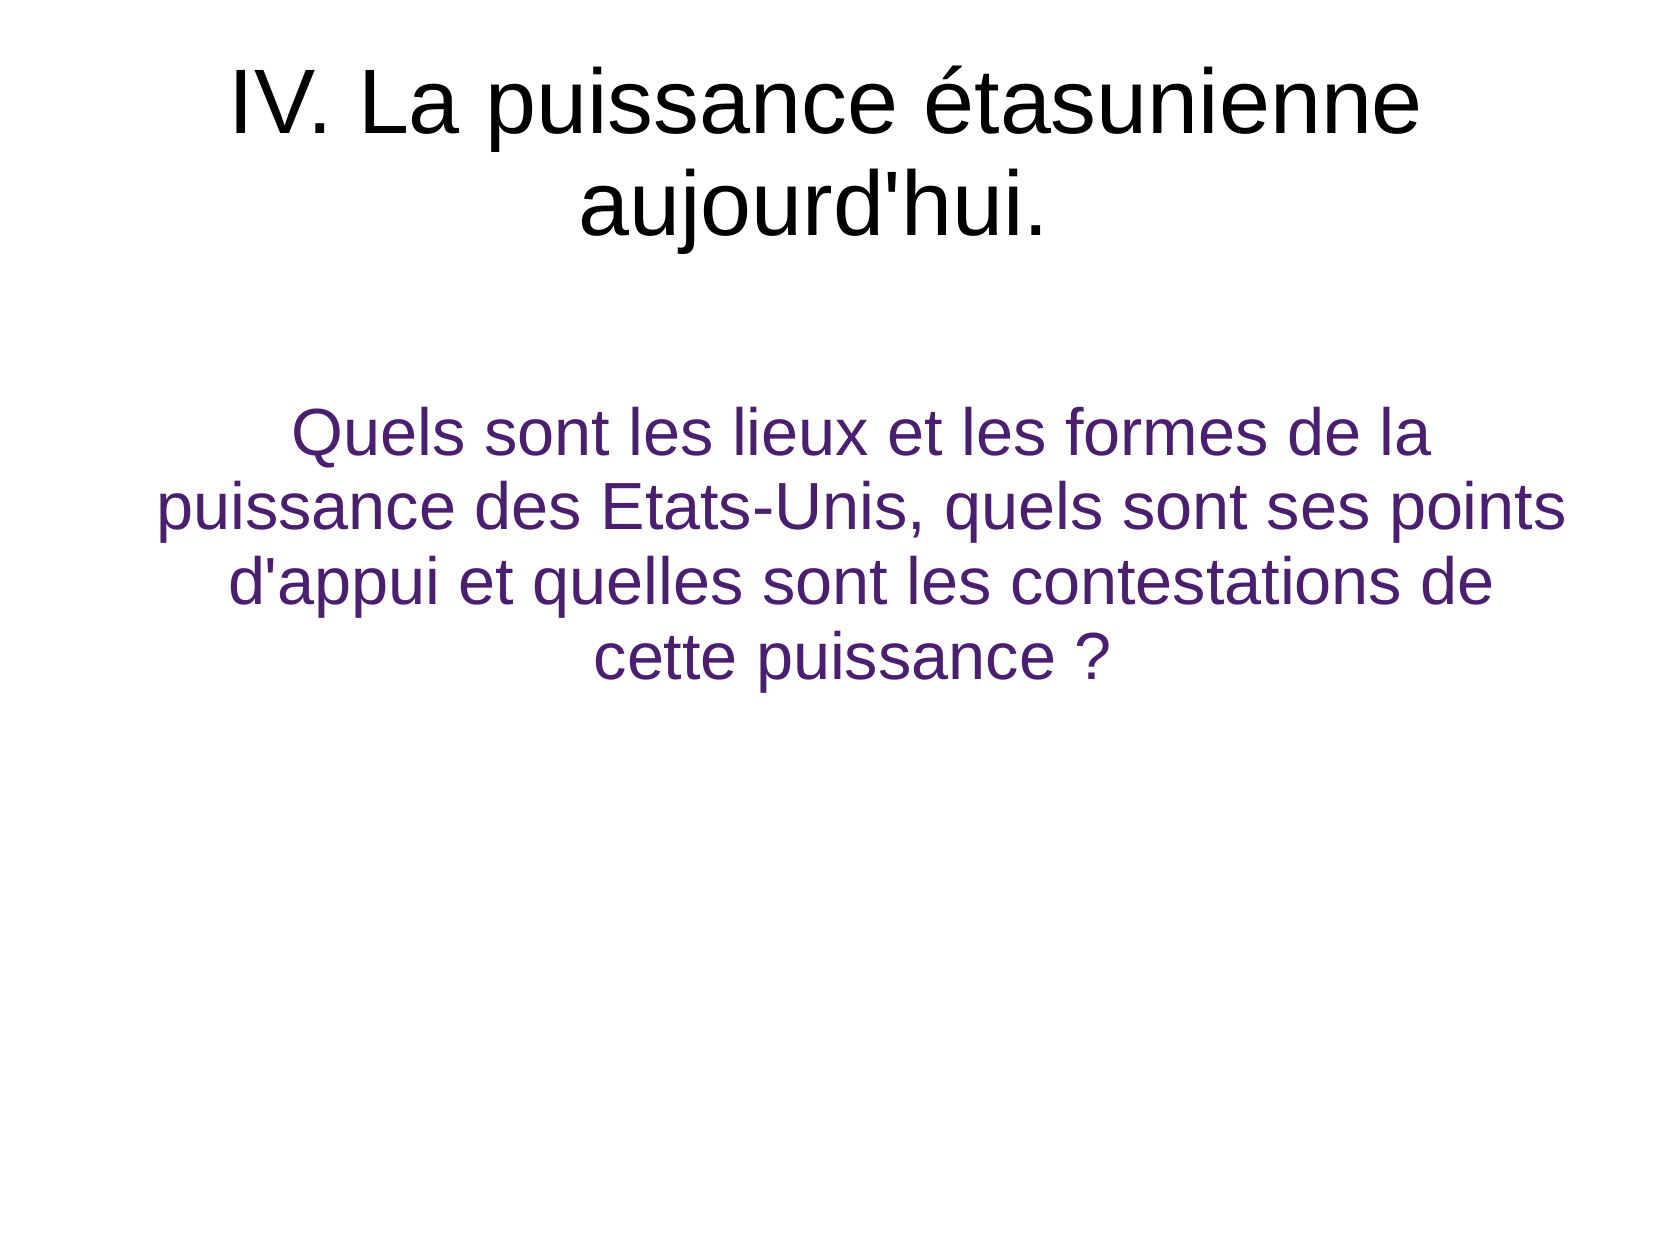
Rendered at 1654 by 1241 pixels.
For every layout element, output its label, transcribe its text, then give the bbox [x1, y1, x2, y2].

list Quels sont les lieux et les formes de la puissance des Etats-Unis, quels sont ses points d'appui et quelles sont les contestations de cette puissance ? [82, 290, 1571, 1109]
title IV. La puissance étasunienne aujourd'hui. [82, 49, 1571, 257]
